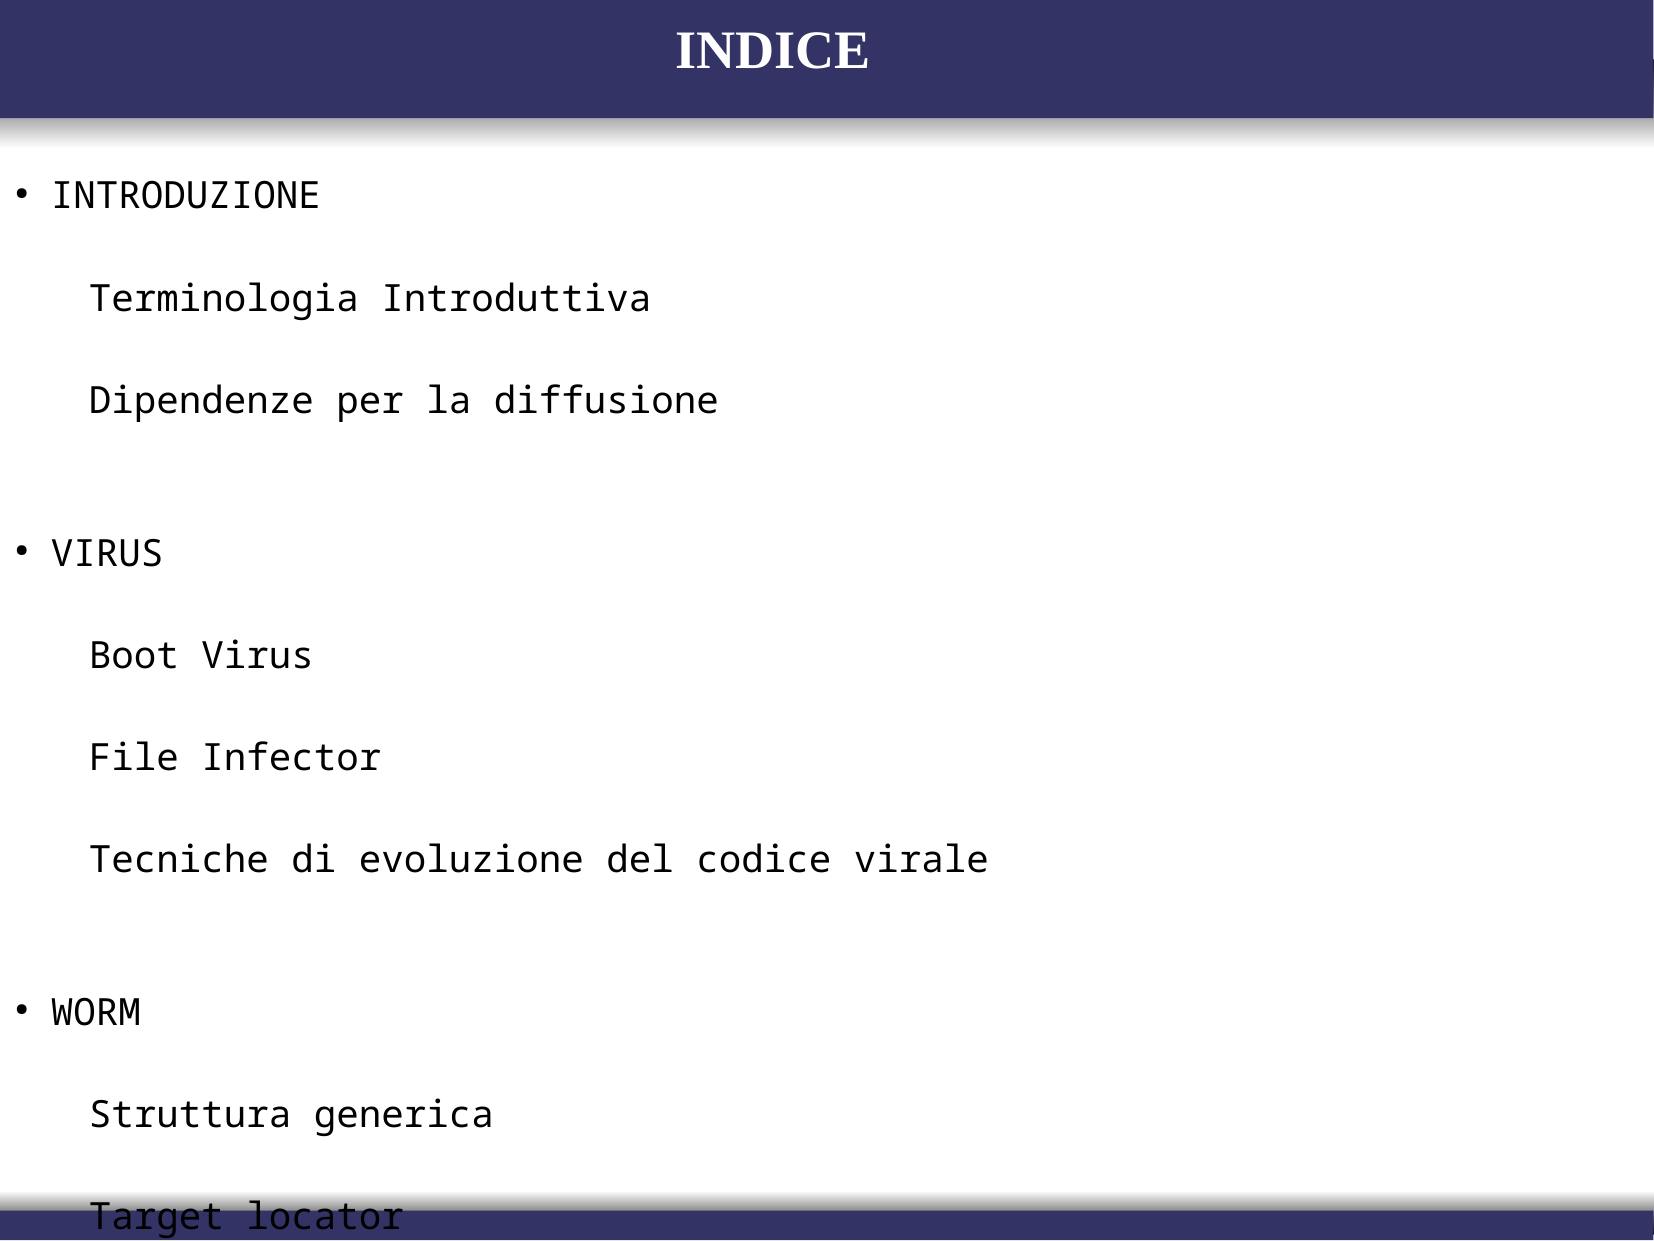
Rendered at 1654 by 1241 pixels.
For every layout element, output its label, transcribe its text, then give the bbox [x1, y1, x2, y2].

text_box INTRODUZIONE Terminologia Introduttiva Dipendenze per la diffusione VIRUS Boot Virus File Infector Tecniche di evoluzione del codice virale WORM Struttura generica Target locator Tecniche di trasporto [0, 161, 1004, 1034]
text_box [0, 0, 1654, 148]
text_box [0, 1192, 1654, 1241]
text_box INDICE [660, 12, 886, 89]
